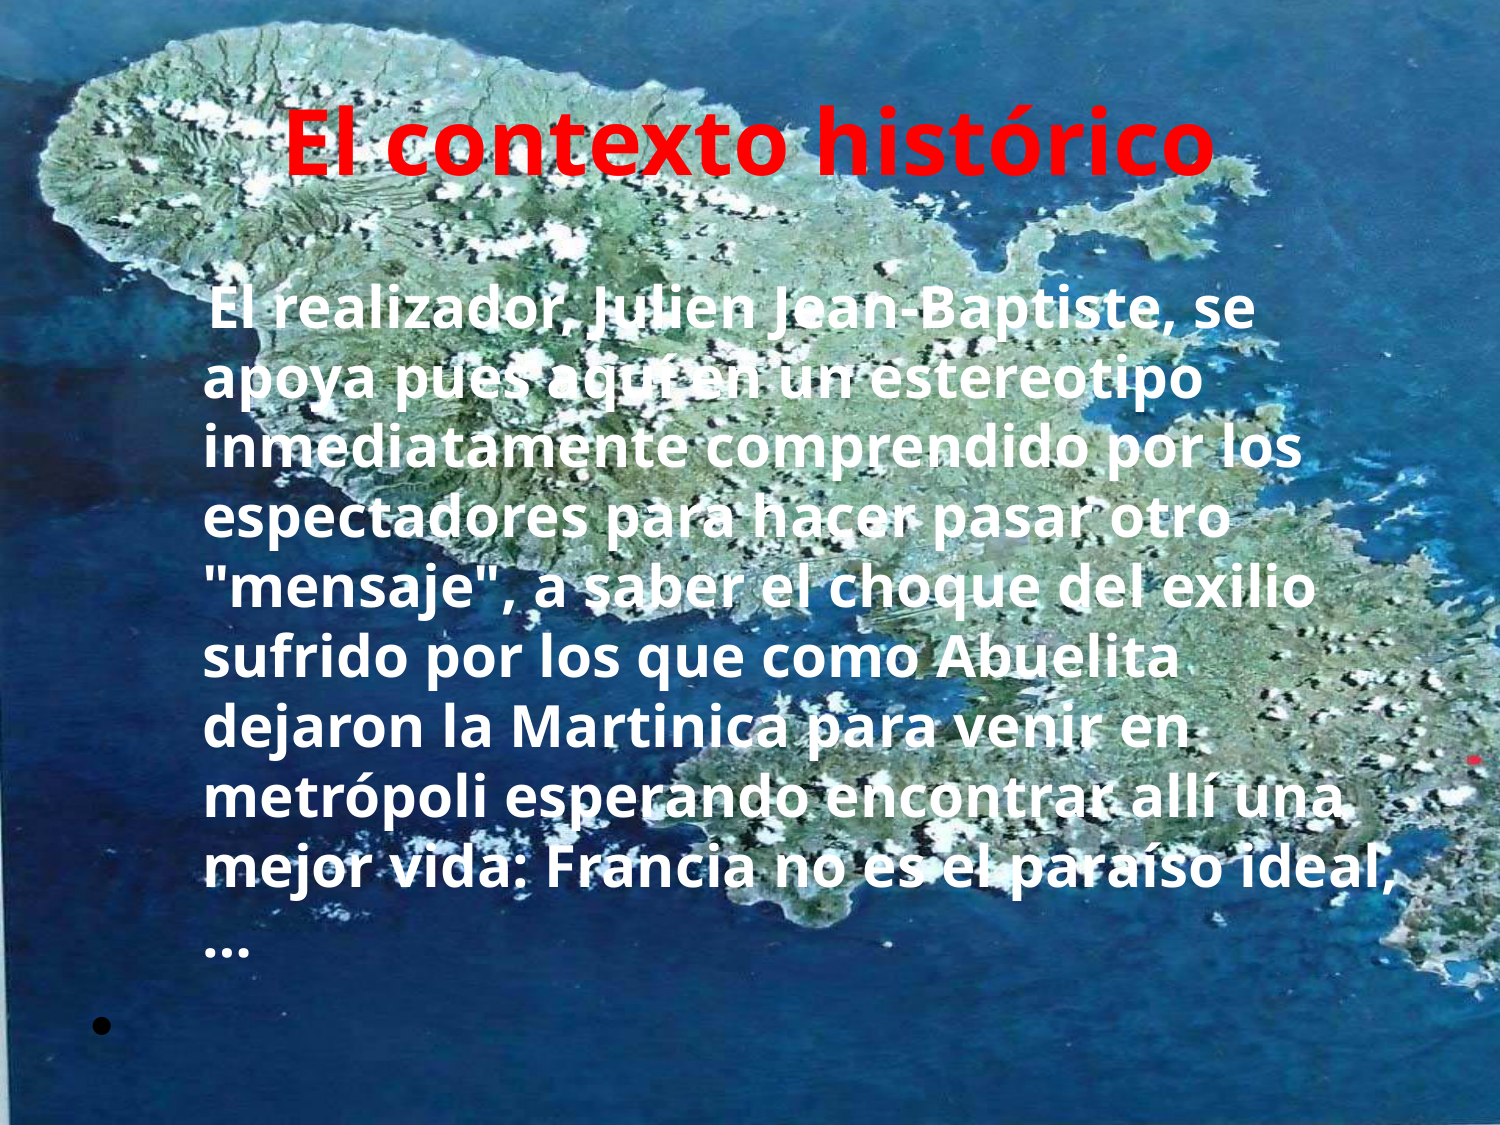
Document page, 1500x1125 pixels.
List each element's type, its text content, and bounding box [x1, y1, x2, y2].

picture [0, 0, 1500, 1125]
list El realizador, Julien Jean-Baptiste, se apoya pues aquí en un estereotipo inmediatamente comprendido por los espectadores para hacer pasar otro "mensaje", a saber el choque del exilio sufrido por los que como Abuelita dejaron la Martinica para venir en metrópoli esperando encontrar allí una mejor vida: Francia no es el paraíso ideal, … [75, 262, 1426, 1005]
title El contexto histórico [75, 45, 1426, 233]
